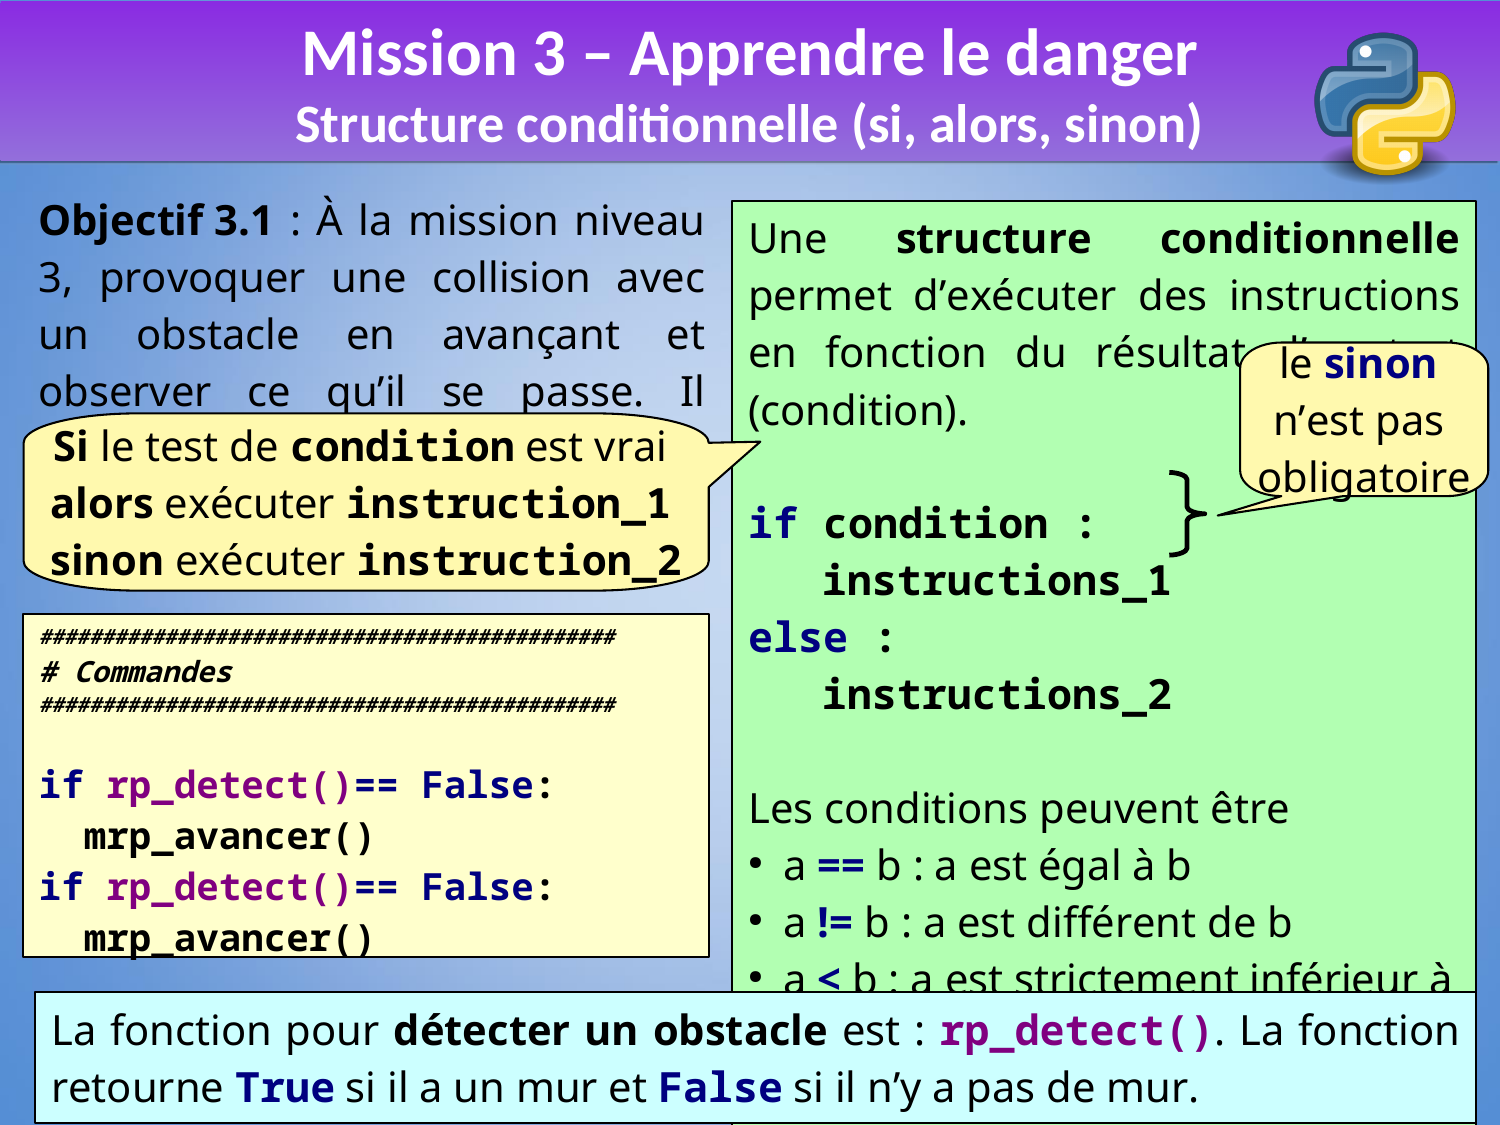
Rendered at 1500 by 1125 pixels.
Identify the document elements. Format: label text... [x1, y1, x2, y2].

text_box ############################################## # Commandes ############################################## if rp_detect()== False: mrp_avancer() if rp_detect()== False: mrp_avancer() [23, 614, 709, 957]
text_box Mission 3 – Apprendre le danger Structure conditionnelle (si, alors, sinon) [0, 1, 1500, 161]
picture [348, 407, 524, 413]
picture [0, 29, 1500, 1125]
text_box Une structure conditionnelle permet d’exécuter des instructions en fonction du résultat d’un test (condition). if condition : instructions_1 else : instructions_2 Les conditions peuvent être a == b : a est égal à b a != b : a est différent de b a < b : a est strictement inférieur à b a <= b : a est inférieur ou égal à b a ==b and c==d : les deux conditions doivent être vrai (fonction ET) a ==b or c==d : une des deux conditions doit être vrai (fonction OU) [732, 200, 1477, 970]
text_box La fonction pour détecter un obstacle est : rp_detect(). La fonction retourne True si il a un mur et False si il n’y a pas de mur. [35, 992, 1477, 1093]
text_box le sinon n’est pas obligatoire [1217, 342, 1489, 516]
text_box Si le test de condition est vrai alors exécuter instruction_1 sinon exécuter instruction_2 [23, 413, 761, 591]
text_box Objectif 3.1 : À la mission niveau 3, provoquer une collision avec un obstacle en avançant et observer ce qu’il se passe. Il semble assez clair qu’il faut sécuriser l’avance du robot. [23, 183, 721, 407]
